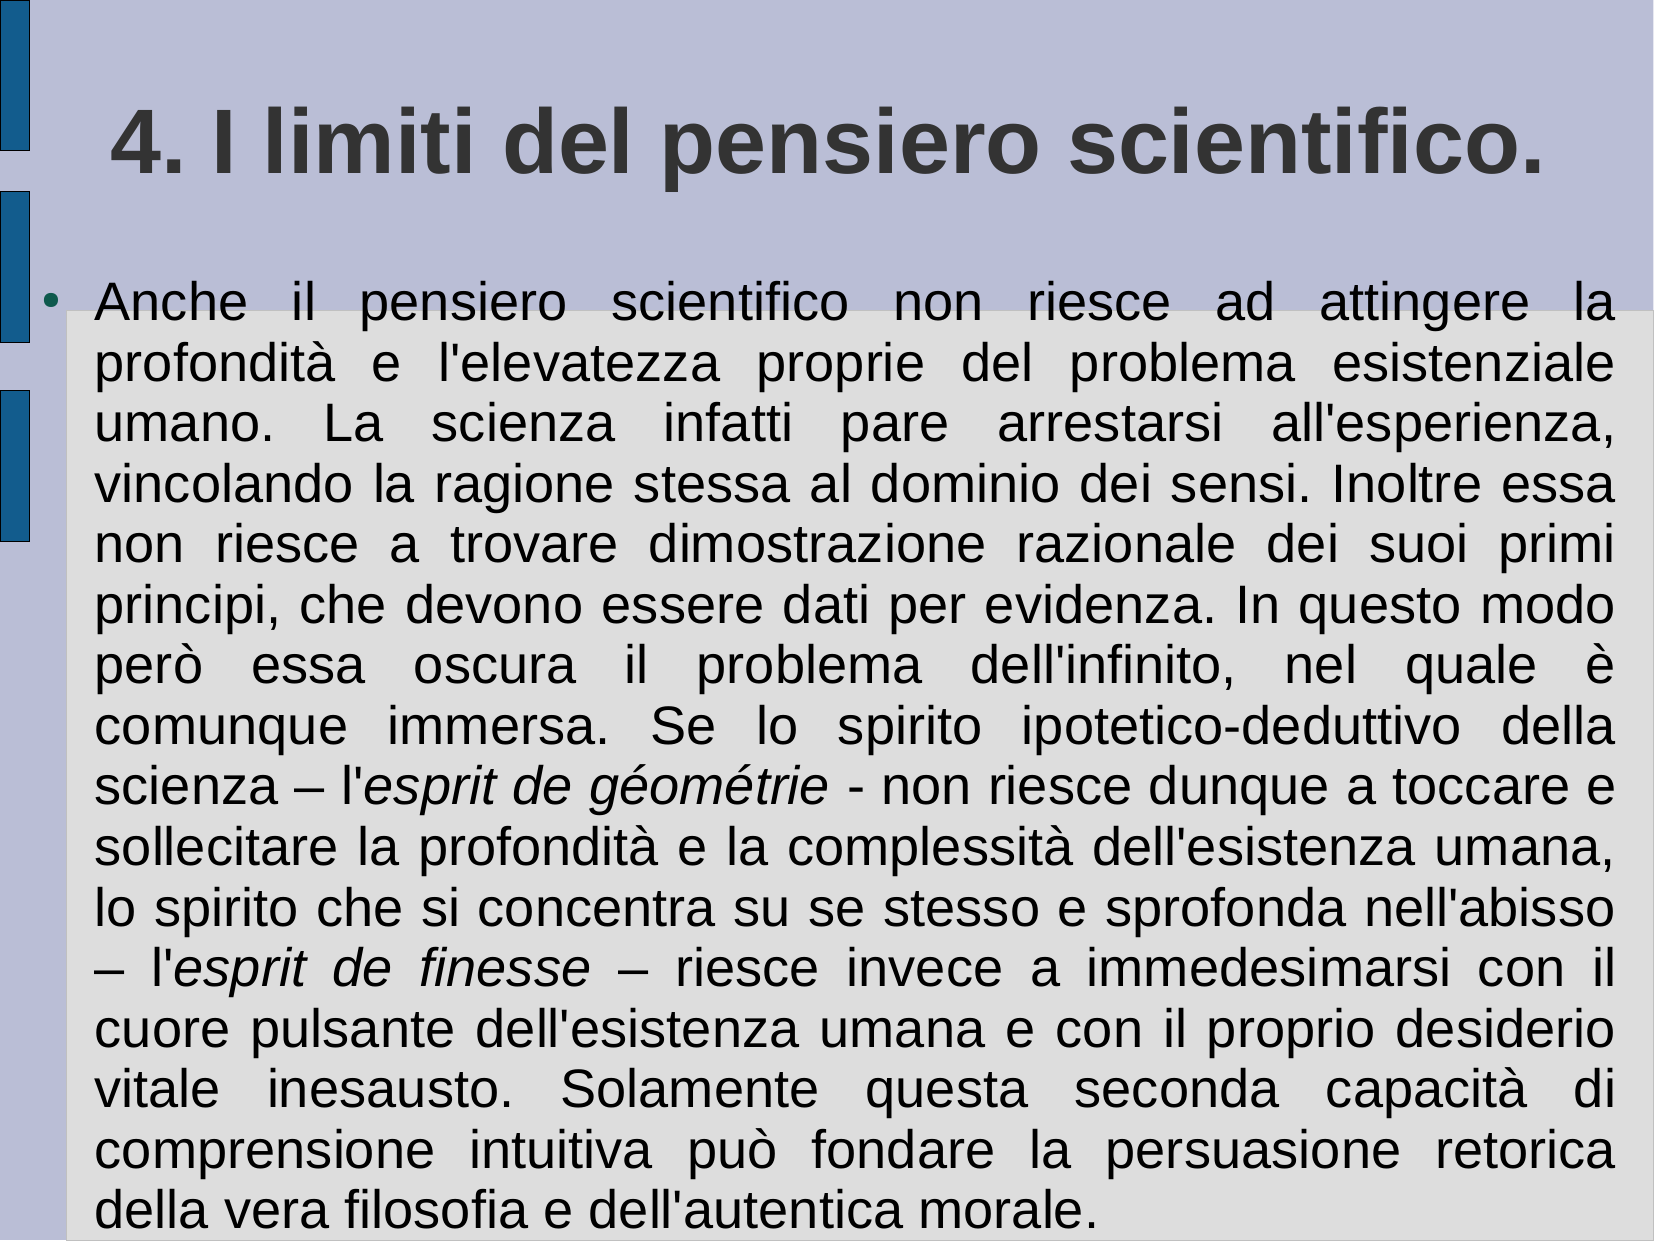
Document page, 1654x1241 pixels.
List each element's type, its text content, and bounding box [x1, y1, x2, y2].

list Anche il pensiero scientifico non riesce ad attingere la profondità e l'elevatezza proprie del problema esistenziale umano. La scienza infatti pare arrestarsi all'esperienza, vincolando la ragione stessa al dominio dei sensi. Inoltre essa non riesce a trovare dimostrazione razionale dei suoi primi principi, che devono essere dati per evidenza. In questo modo però essa oscura il problema dell'infinito, nel quale è comunque immersa. Se lo spirito ipotetico-deduttivo della scienza – l'esprit de géométrie - non riesce dunque a toccare e sollecitare la profondità e la complessità dell'esistenza umana, lo spirito che si concentra su se stesso e sprofonda nell'abisso – l'esprit de finesse – riesce invece a immedesimarsi con il cuore pulsante dell'esistenza umana e con il proprio desiderio vitale inesausto. Solamente questa seconda capacità di comprensione intuitiva può fondare la persuasione retorica della vera filosofia e dell'autentica morale. [23, 271, 1619, 1241]
title 4. I limiti del pensiero scientifico. [106, 37, 1552, 246]
